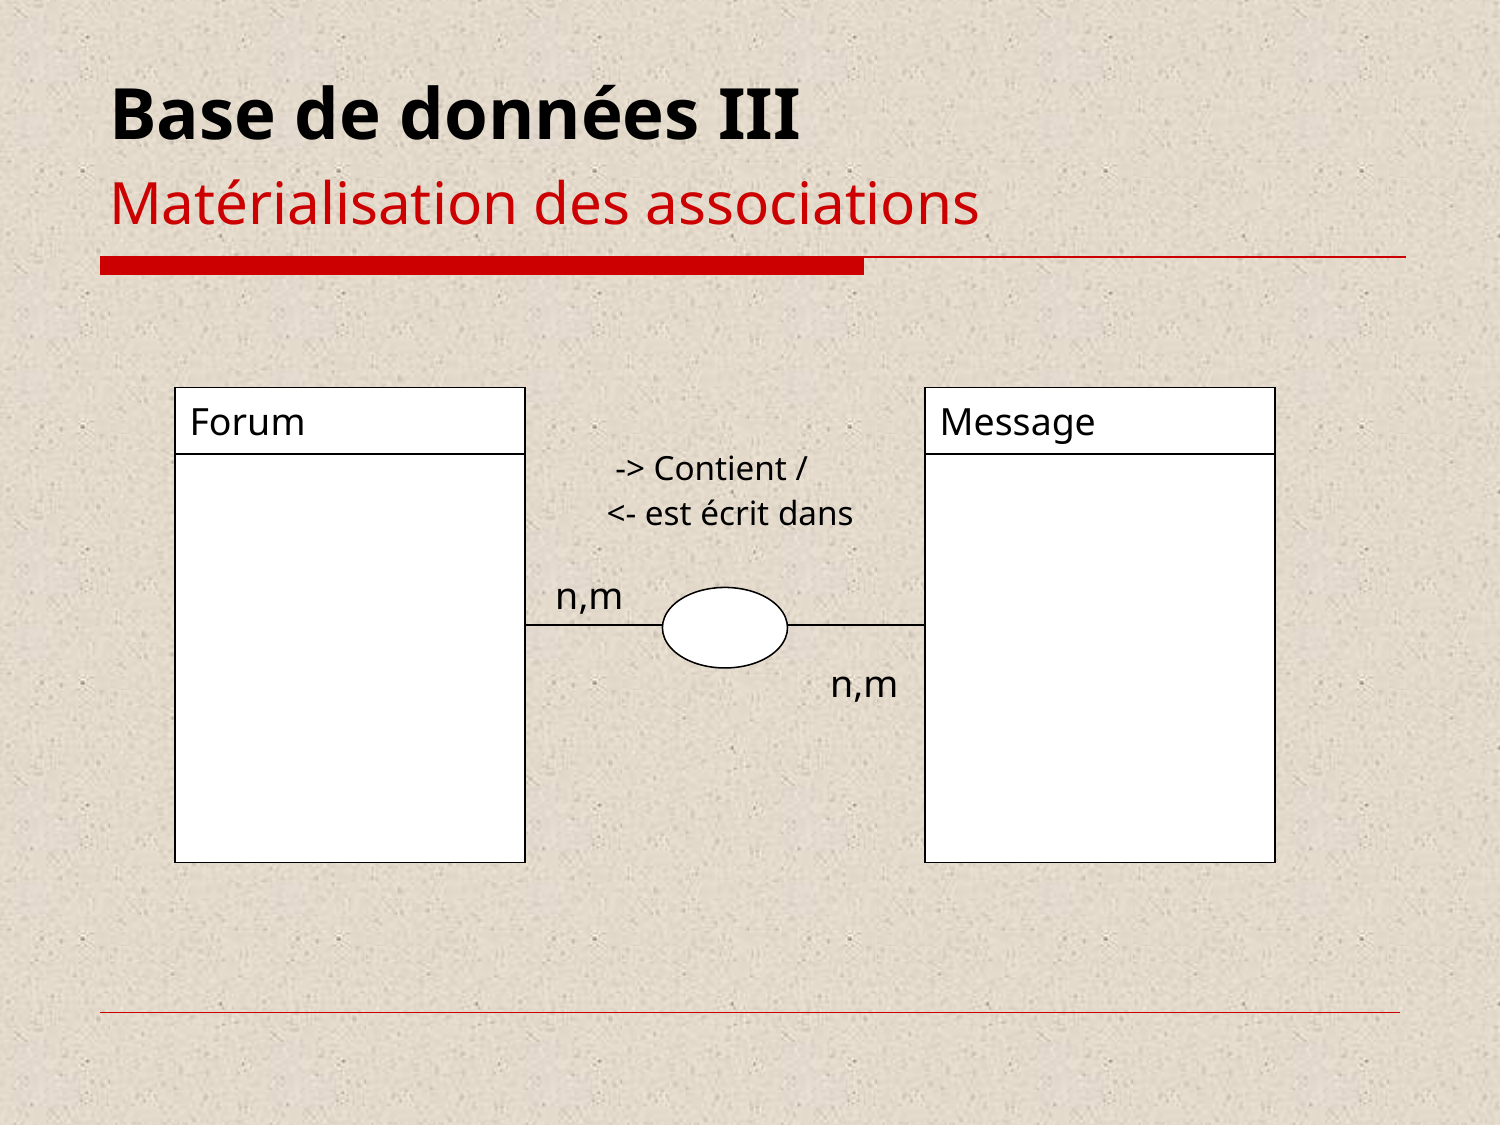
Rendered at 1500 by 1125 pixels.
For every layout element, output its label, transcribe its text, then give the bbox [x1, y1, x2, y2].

picture [0, 0, 1500, 1125]
title Base de données III Matérialisation des associations [94, 49, 1407, 250]
text_box Forum [174, 387, 526, 454]
text_box [924, 454, 1275, 863]
text_box -> Contient / <- est écrit dans [591, 437, 870, 544]
text_box [174, 454, 525, 863]
text_box n,m [815, 649, 914, 717]
text_box n,m [540, 562, 639, 629]
text_box Message [924, 387, 1276, 454]
text_box [662, 587, 788, 668]
